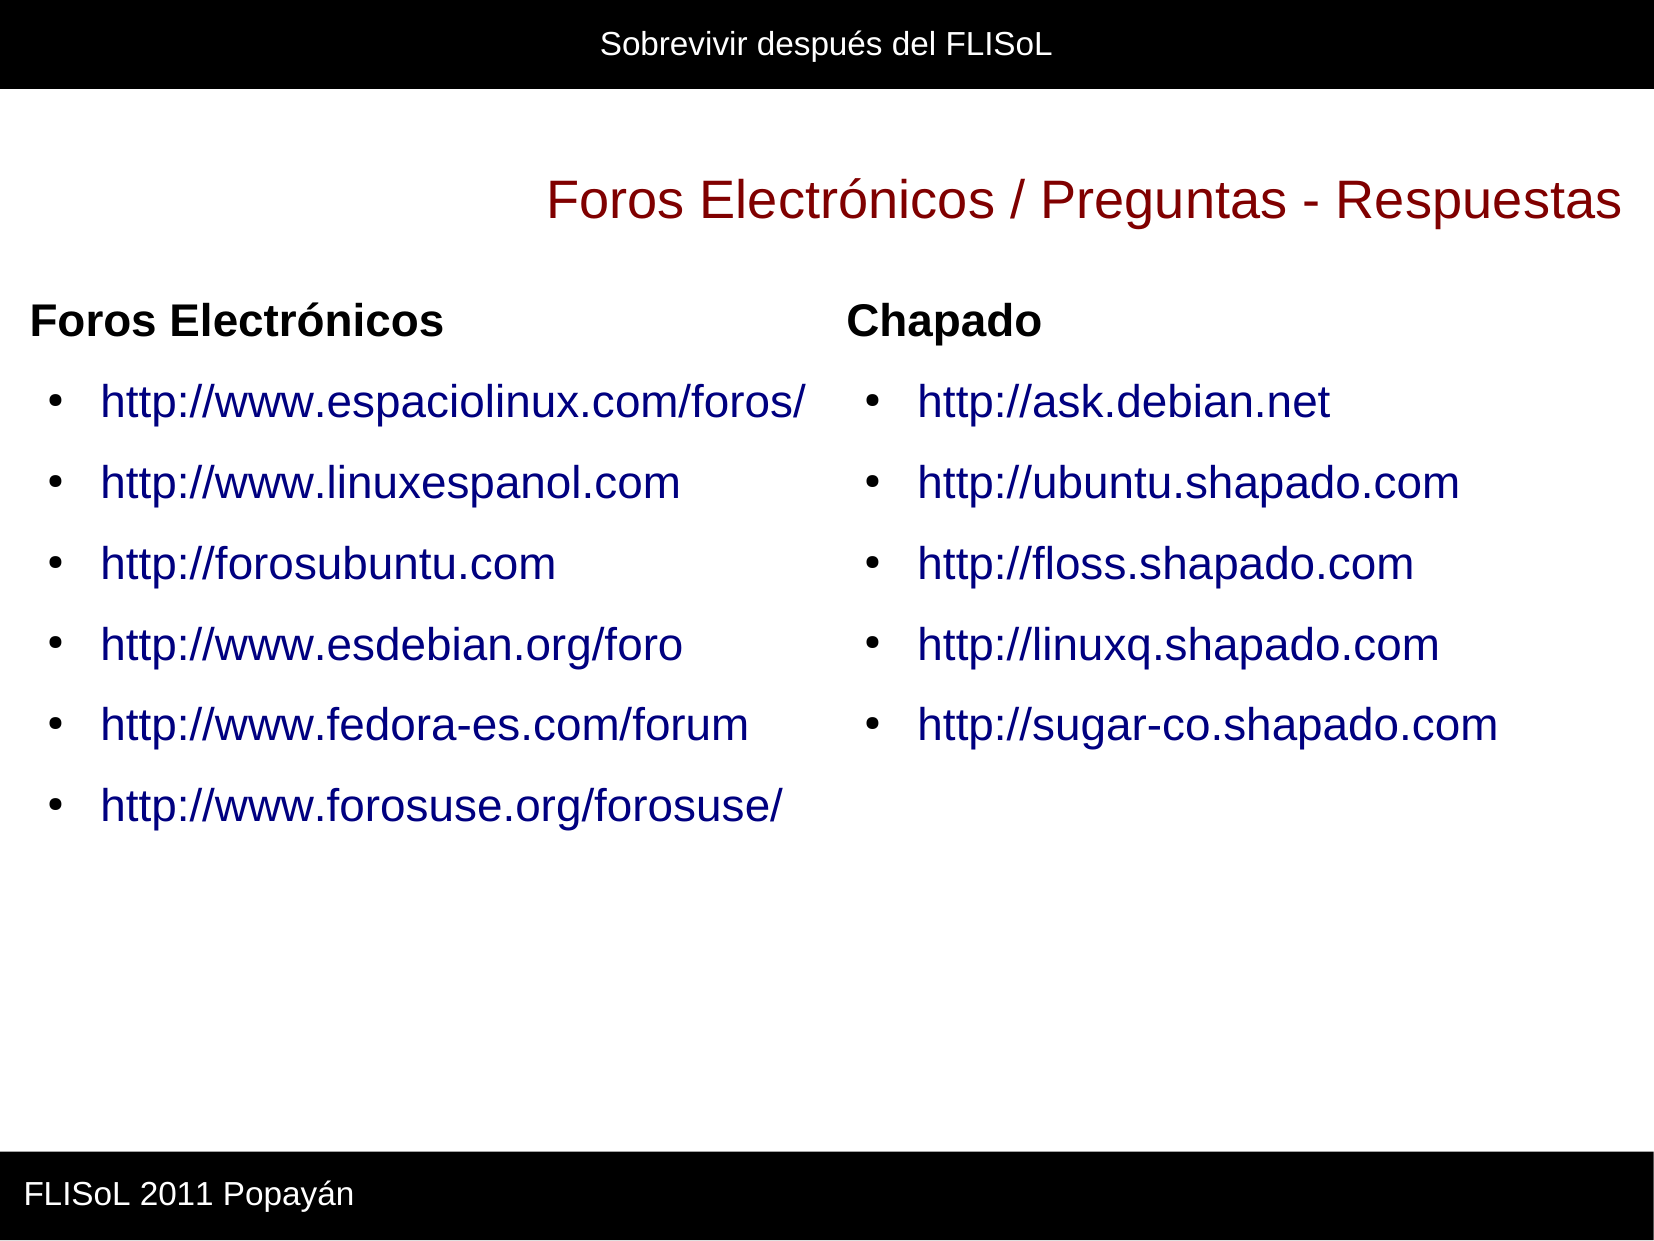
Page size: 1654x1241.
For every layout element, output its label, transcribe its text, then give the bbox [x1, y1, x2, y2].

list Foros Electrónicos http://www.espaciolinux.com/foros/ http://www.linuxespanol.com http://forosubuntu.com http://www.esdebian.org/foro http://www.fedora-es.com/forum http://www.forosuse.org/forosuse/ [29, 295, 808, 1122]
list Chapado http://ask.debian.net http://ubuntu.shapado.com http://floss.shapado.com http://linuxq.shapado.com http://sugar-co.shapado.com [846, 295, 1625, 1122]
title Foros Electrónicos / Preguntas - Respuestas [147, 147, 1625, 252]
